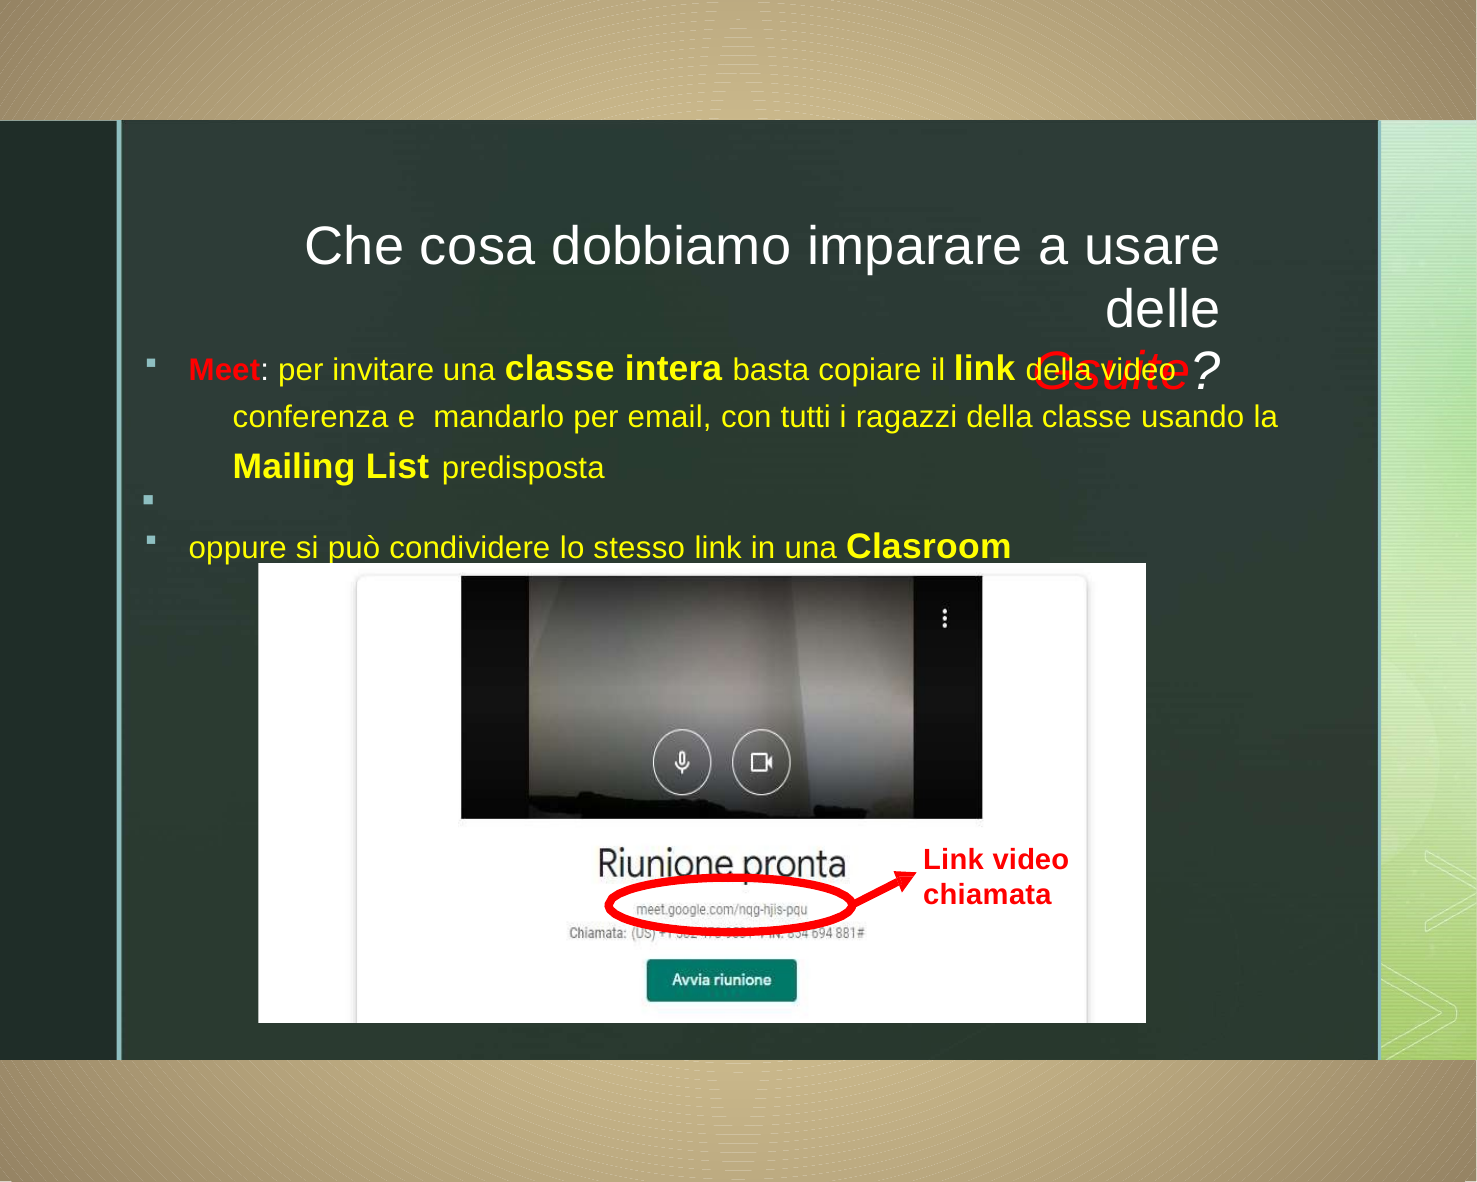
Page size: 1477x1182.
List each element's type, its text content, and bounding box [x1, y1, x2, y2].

text_box [258, 564, 1146, 1023]
text_box Meet: per invitare una classe intera basta copiare il link della video conferenza e mandarlo per email, con tutti i ragazzi della classe usando la Mailing List predisposta oppure si può condividere lo stesso link in una Clasroom [141, 334, 1326, 573]
title Che cosa dobbiamo imparare a usare delle Gsuite? [277, 210, 1321, 334]
text_box Link video chiamata [921, 837, 1190, 911]
